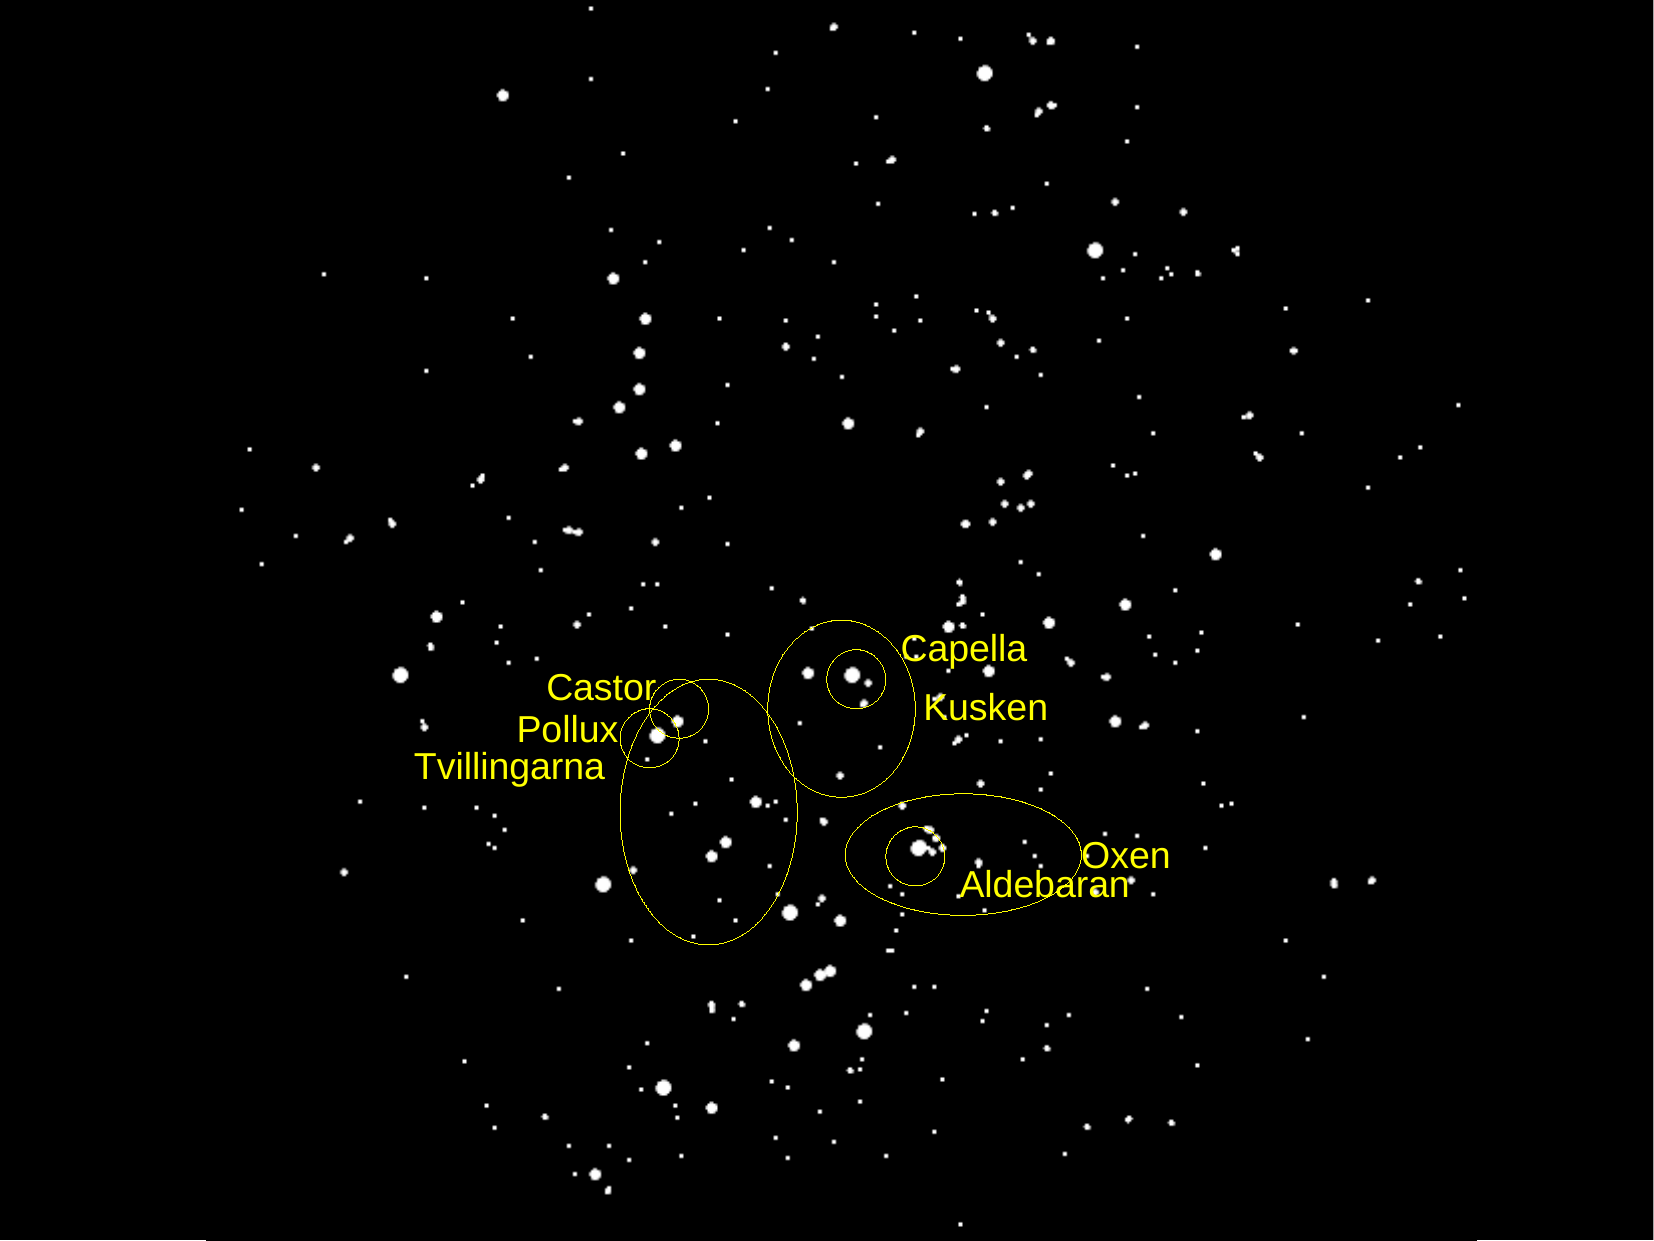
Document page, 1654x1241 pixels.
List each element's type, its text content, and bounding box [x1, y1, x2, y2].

text_box Pollux [501, 701, 634, 759]
text_box Aldebaran [944, 856, 1145, 914]
text_box Capella [885, 620, 1042, 677]
text_box Tvillingarna [399, 738, 621, 796]
text_box Oxen [1066, 826, 1186, 884]
text_box Kusken [908, 679, 1063, 737]
picture [206, 0, 1477, 1241]
text_box Castor [531, 659, 672, 717]
